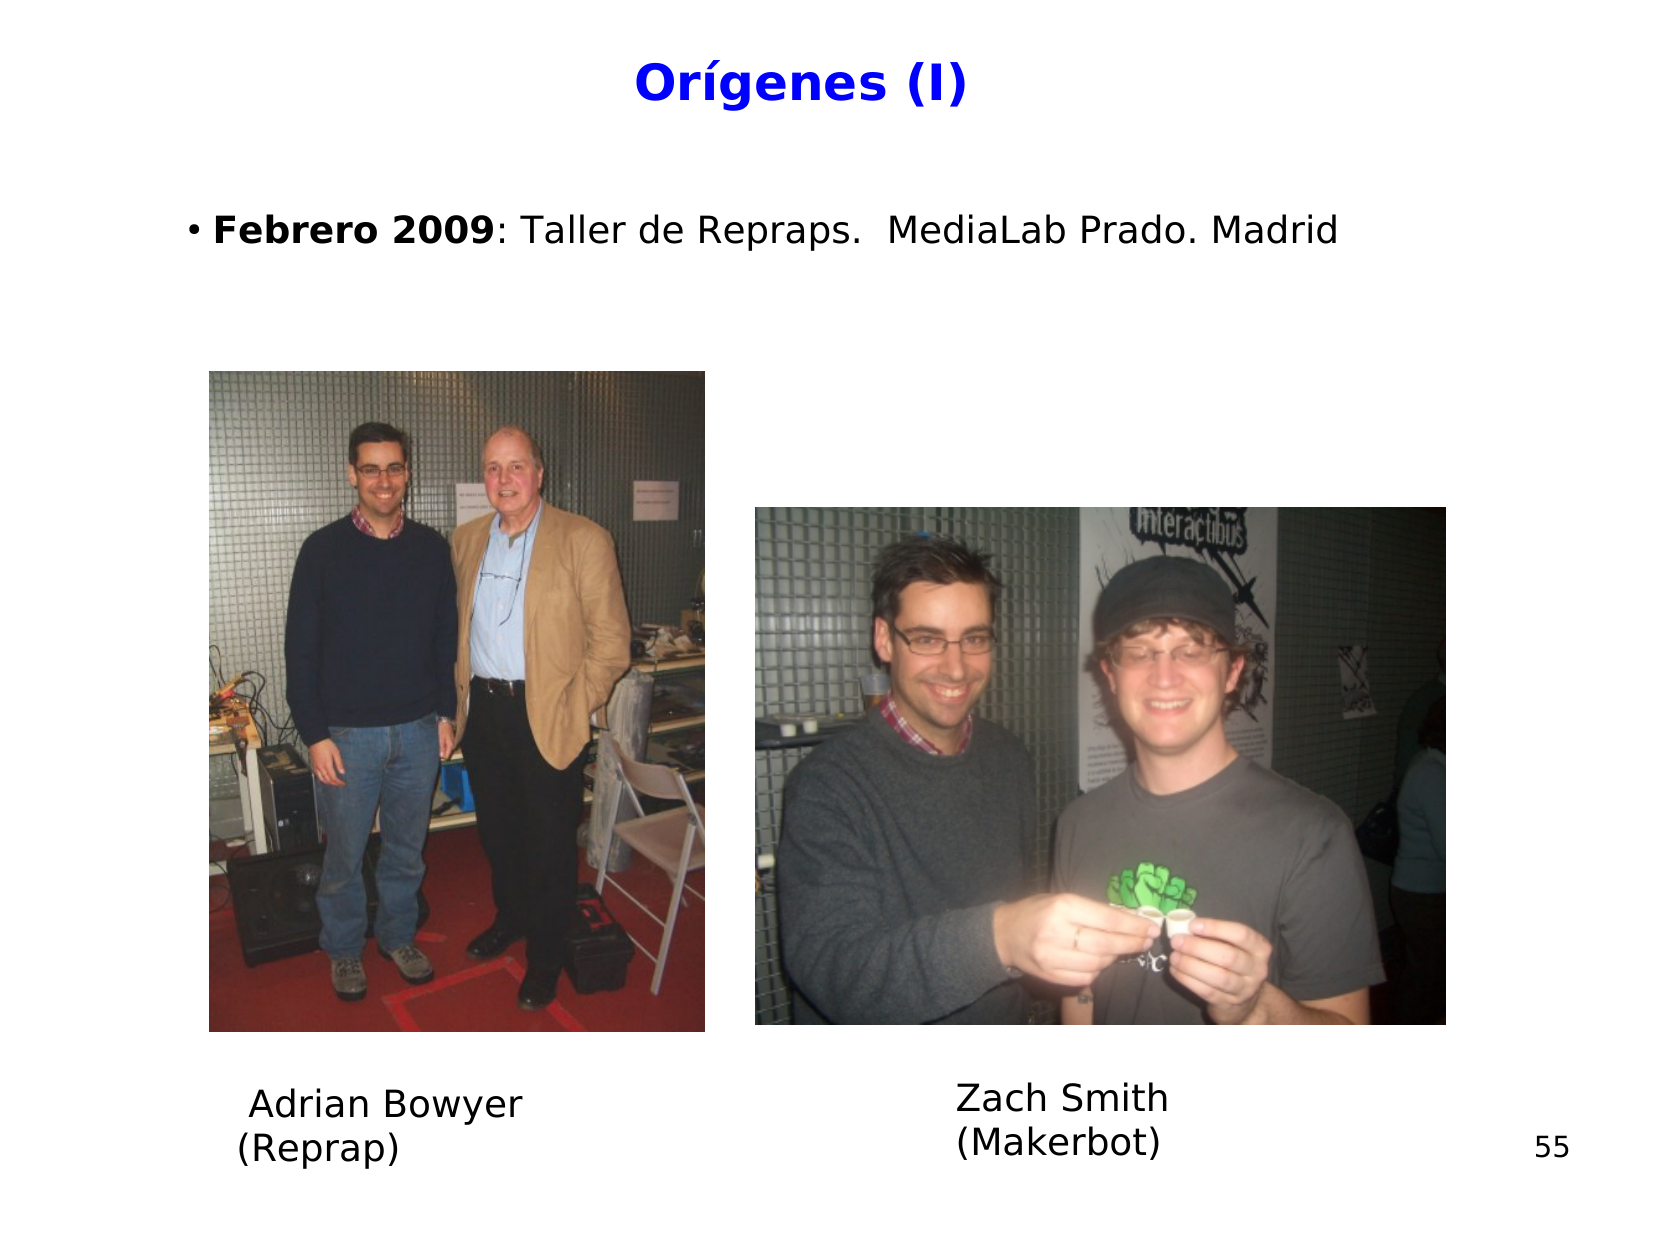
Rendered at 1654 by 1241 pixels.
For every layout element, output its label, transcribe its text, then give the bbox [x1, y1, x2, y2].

picture [209, 371, 705, 1032]
text_box Febrero 2009: Taller de Repraps. MediaLab Prado. Madrid [172, 201, 1469, 269]
picture [755, 507, 1446, 1025]
text_box Zach Smith (Makerbot) [940, 1069, 1262, 1172]
text_box Adrian Bowyer (Reprap) [221, 1075, 543, 1178]
text_box Orígenes (I) [619, 46, 985, 120]
